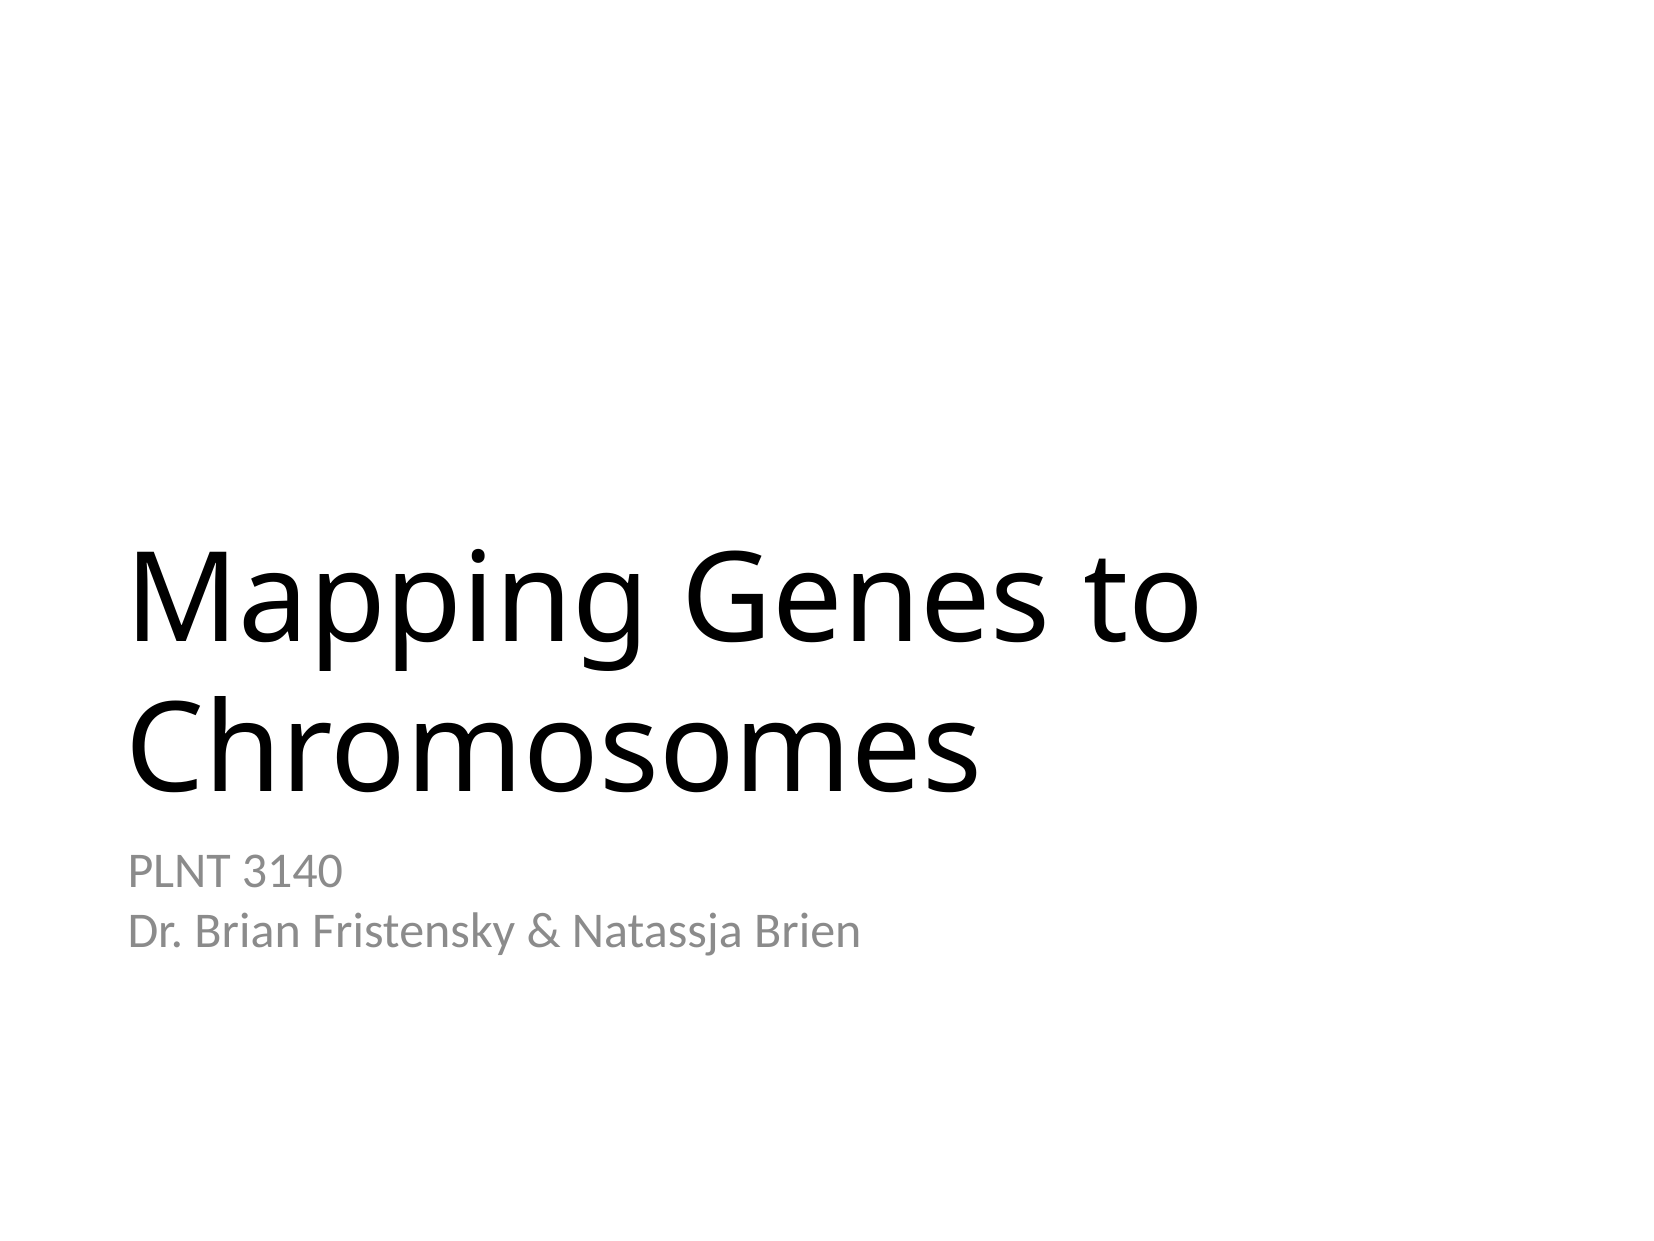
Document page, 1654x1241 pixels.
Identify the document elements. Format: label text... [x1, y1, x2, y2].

text_box PLNT 3140 Dr. Brian Fristensky & Natassja Brien [112, 829, 1539, 1101]
text_box Mapping Genes to Chromosomes [110, 309, 1537, 824]
